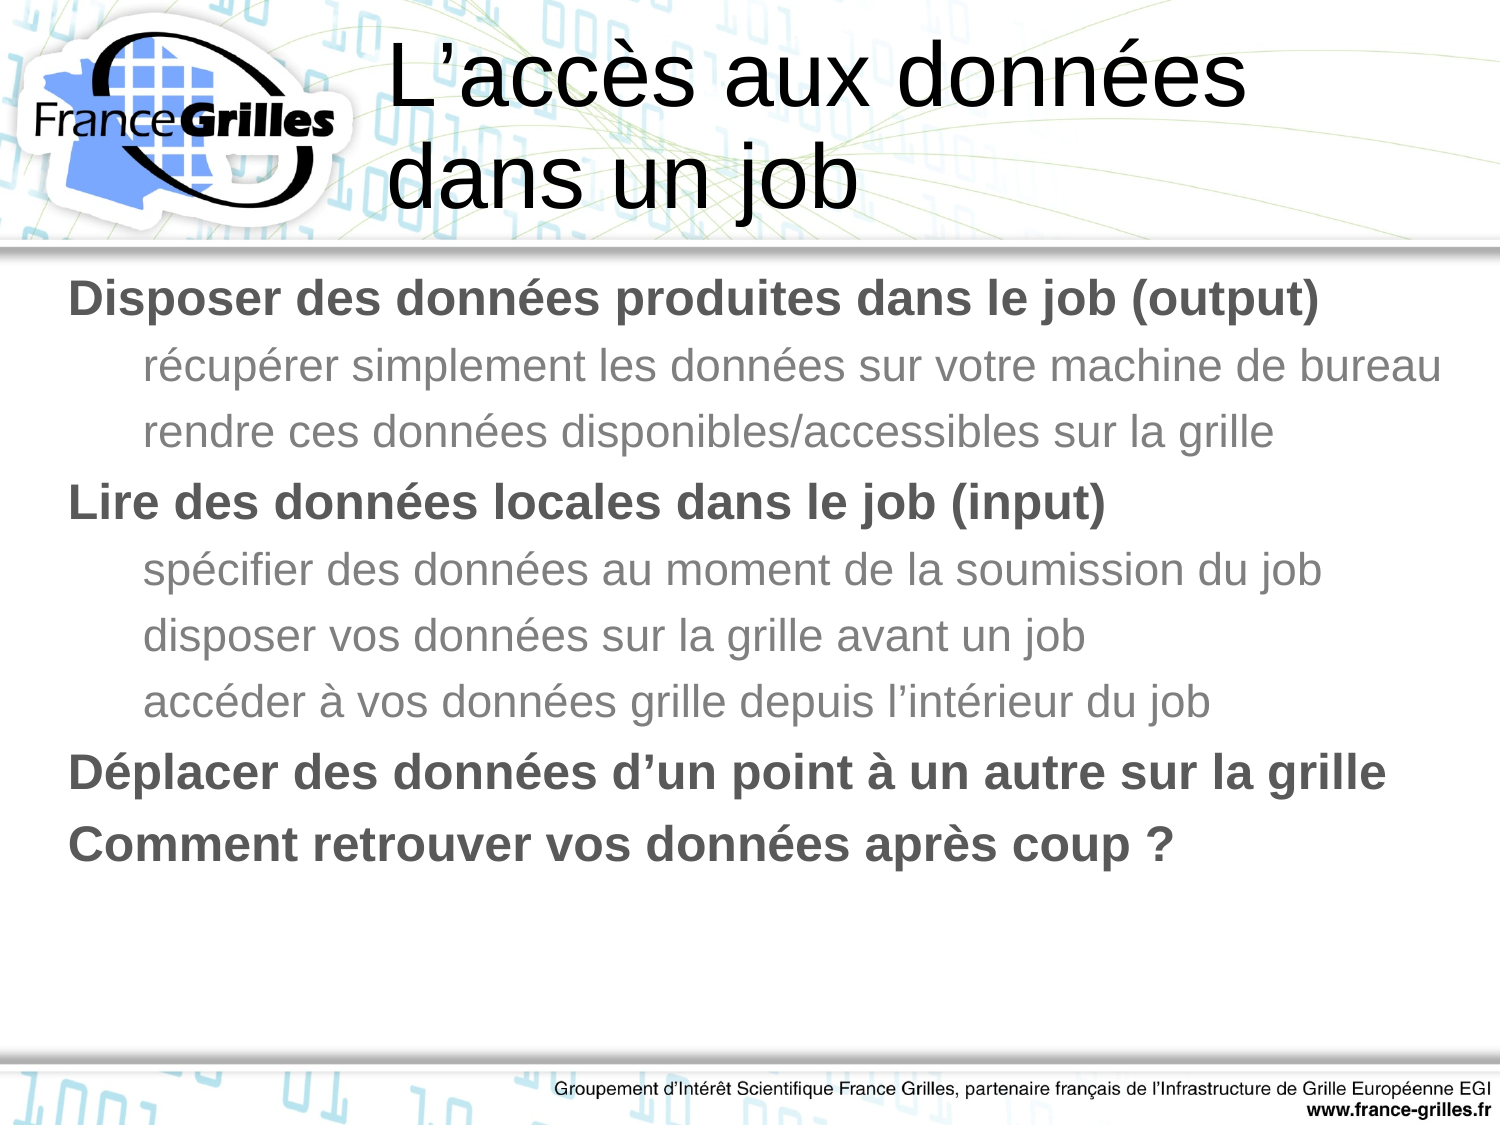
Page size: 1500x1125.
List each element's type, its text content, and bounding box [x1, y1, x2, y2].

picture [0, 0, 1500, 1125]
list Disposer des données produites dans le job (output) récupérer simplement les données sur votre machine de bureau rendre ces données disponibles/accessibles sur la grille Lire des données locales dans le job (input) spécifier des données au moment de la soumission du job disposer vos données sur la grille avant un job accéder à vos données grille depuis l’intérieur du job Déplacer des données d’un point à un autre sur la grille Comment retrouver vos données après coup ? [53, 262, 1459, 1024]
title L’accès aux données dans un job [372, 4, 1459, 248]
